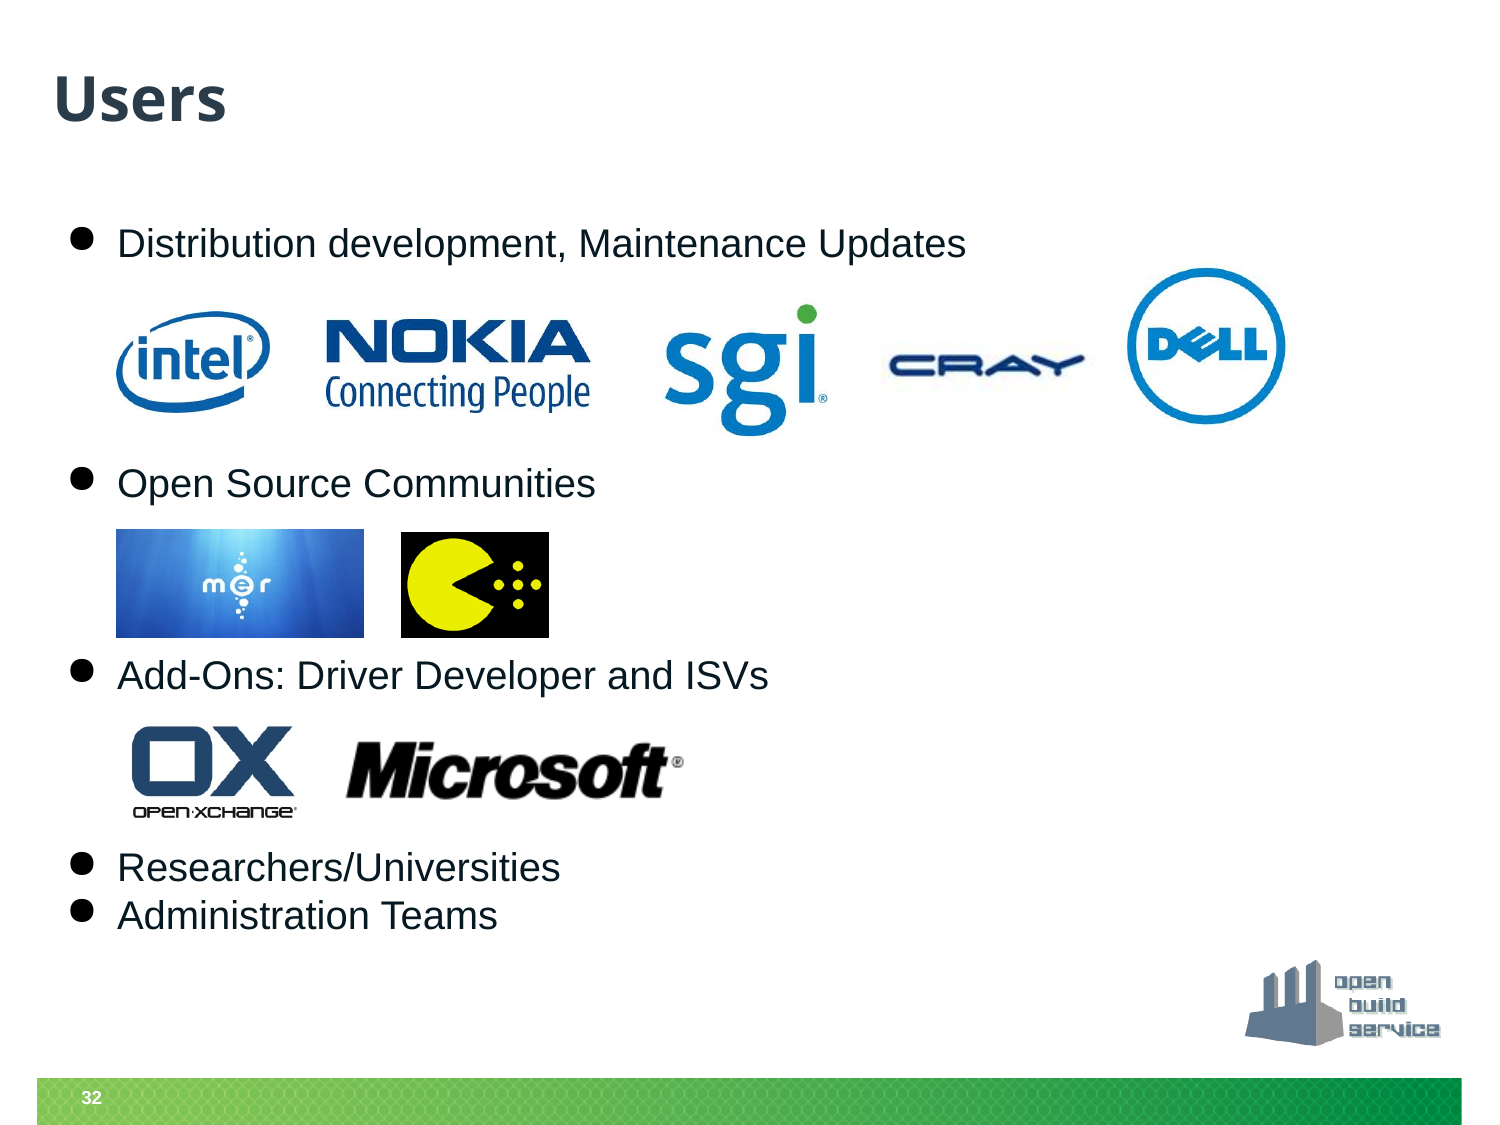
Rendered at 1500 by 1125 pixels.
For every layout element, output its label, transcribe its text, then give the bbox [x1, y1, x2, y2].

picture [116, 311, 270, 413]
picture [326, 319, 591, 413]
picture [401, 532, 549, 638]
list Distribution development, Maintenance Updates Open Source Communities Add-Ons: Driver Developer and ISVs Researchers/Universities Administration Teams [34, 209, 1385, 953]
picture [116, 529, 364, 638]
title Users [37, 51, 1388, 209]
picture [1121, 262, 1292, 430]
picture [656, 298, 835, 443]
picture [131, 712, 297, 830]
picture [343, 739, 687, 803]
picture [1245, 960, 1441, 1046]
picture [881, 317, 1095, 413]
picture [37, 1078, 1462, 1125]
